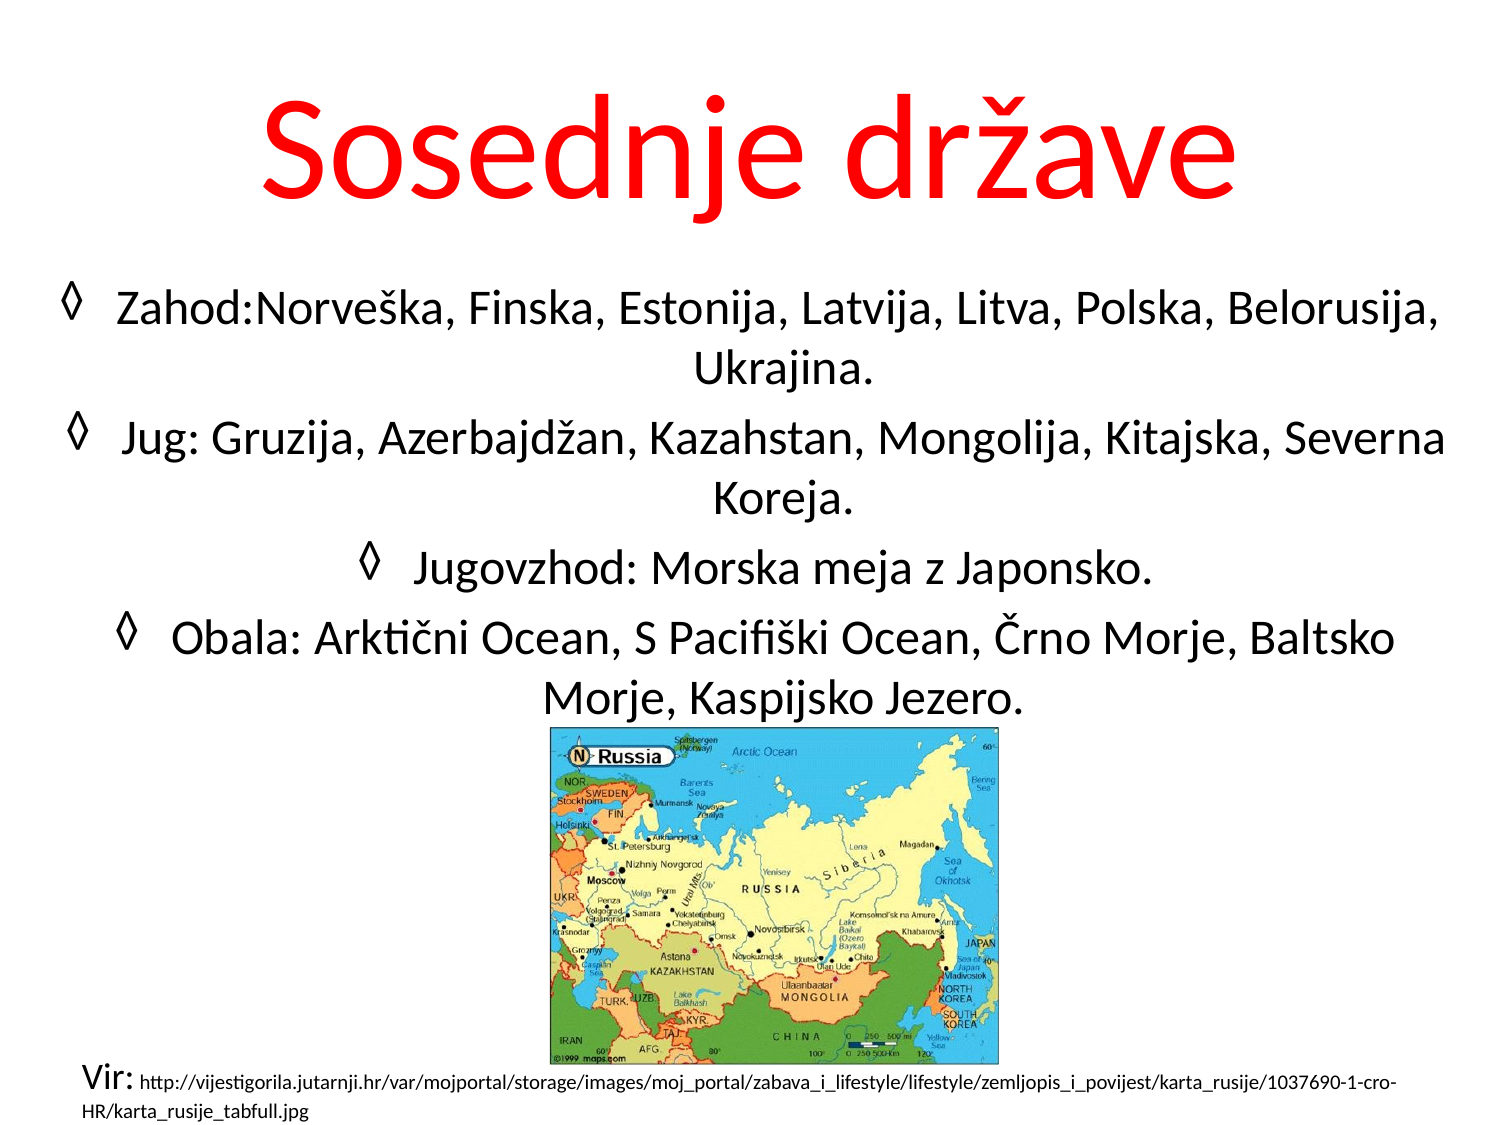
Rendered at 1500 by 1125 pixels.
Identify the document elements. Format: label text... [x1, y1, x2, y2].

list Zahod:Norveška, Finska, Estonija, Latvija, Litva, Polska, Belorusija, Ukrajina. Jug: Gruzija, Azerbajdžan, Kazahstan, Mongolija, Kitajska, Severna Koreja. Jugovzhod: Morska meja z Japonsko. Obala: Arktični Ocean, S Pacifiški Ocean, Črno Morje, Baltsko Morje, Kaspijsko Jezero. [41, 267, 1471, 1010]
text_box Vir: http://vijestigorila.jutarnji.hr/var/mojportal/storage/images/moj_portal/zabava_i_lifestyle/lifestyle/zemljopis_i_povijest/karta_rusije/1037690-1-cro-HR/karta_rusije_tabfull.jpg [67, 1044, 1426, 1125]
title Sosednje države [75, 45, 1425, 233]
picture [549, 727, 999, 1044]
